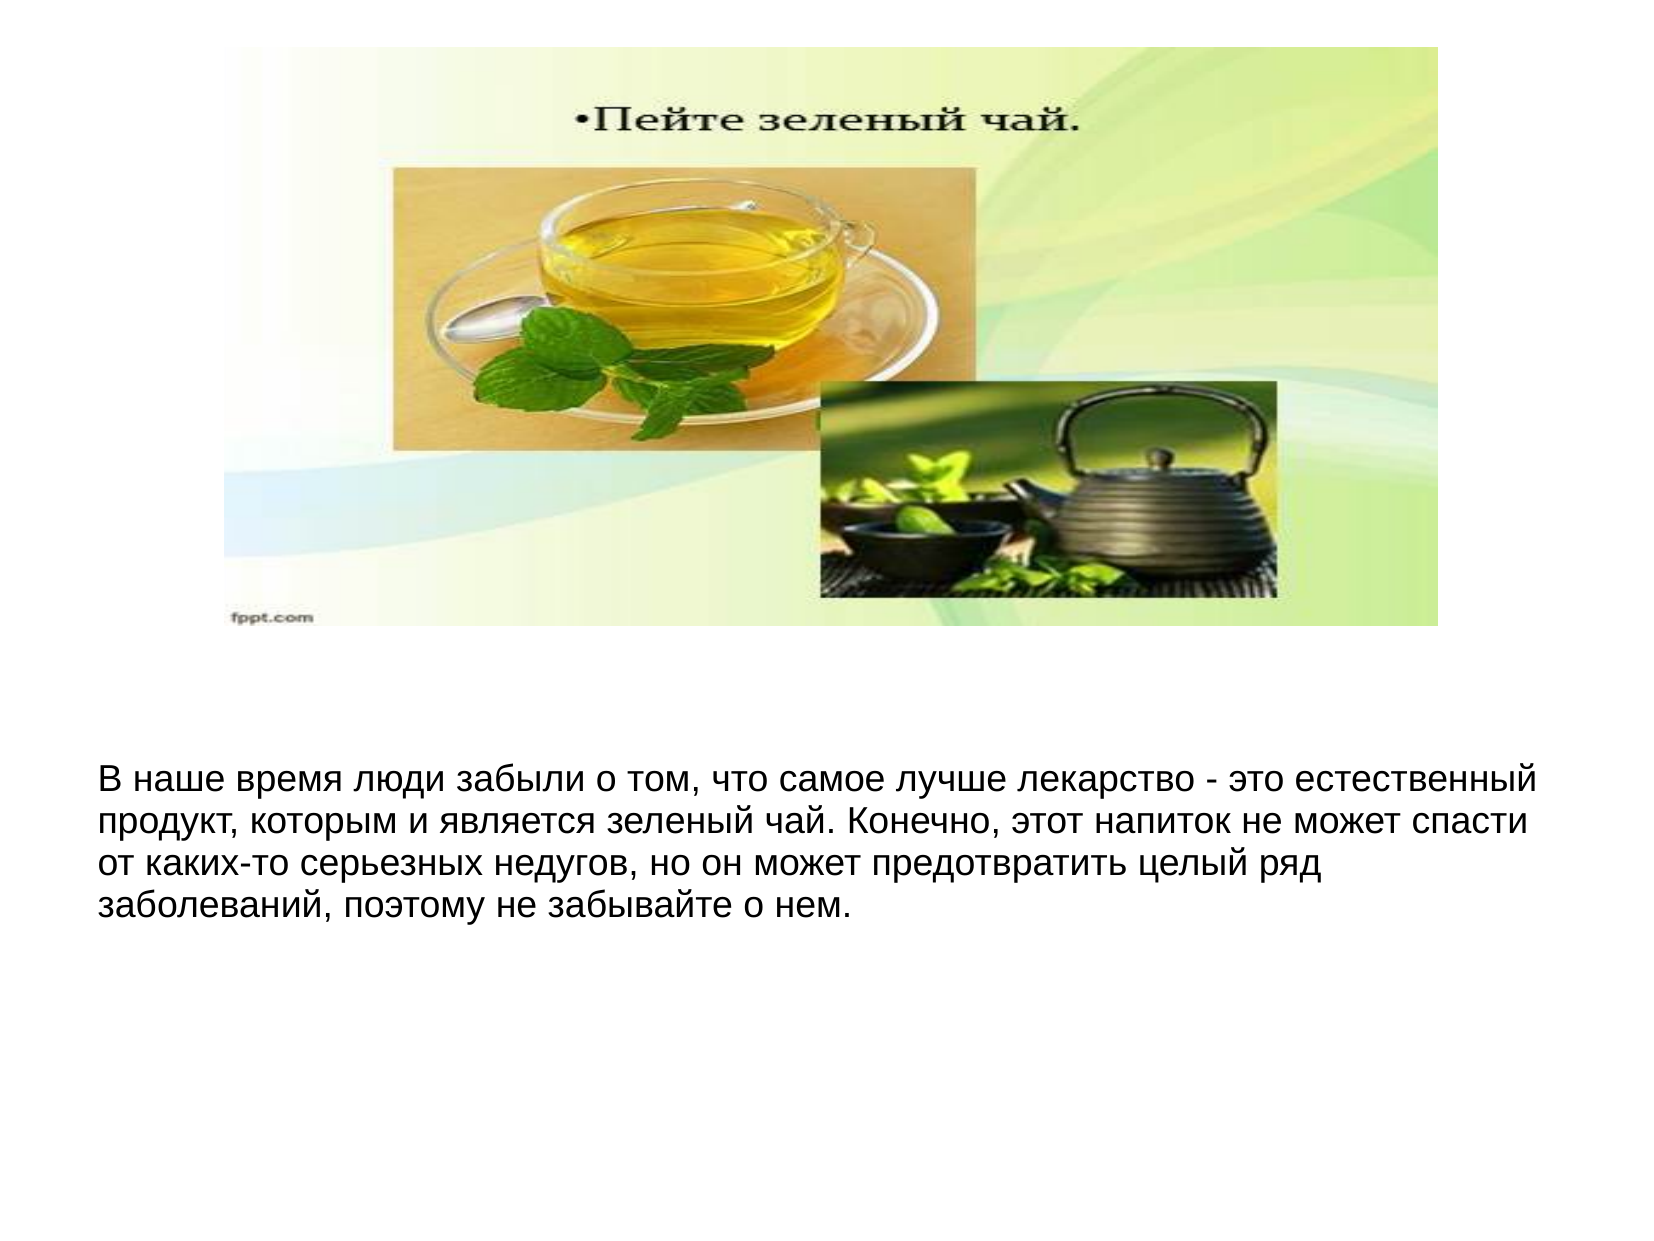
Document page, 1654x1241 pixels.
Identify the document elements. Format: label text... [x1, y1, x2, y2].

picture [224, 47, 1438, 626]
text_box В наше время люди забыли о том, что самое лучше лекарство - это естественный продукт, которым и является зеленый чай. Конечно, этот напиток не может спасти от каких-то серьезных недугов, но он может предотвратить целый ряд заболеваний, поэтому не забывайте о нем. [82, 750, 1571, 1052]
